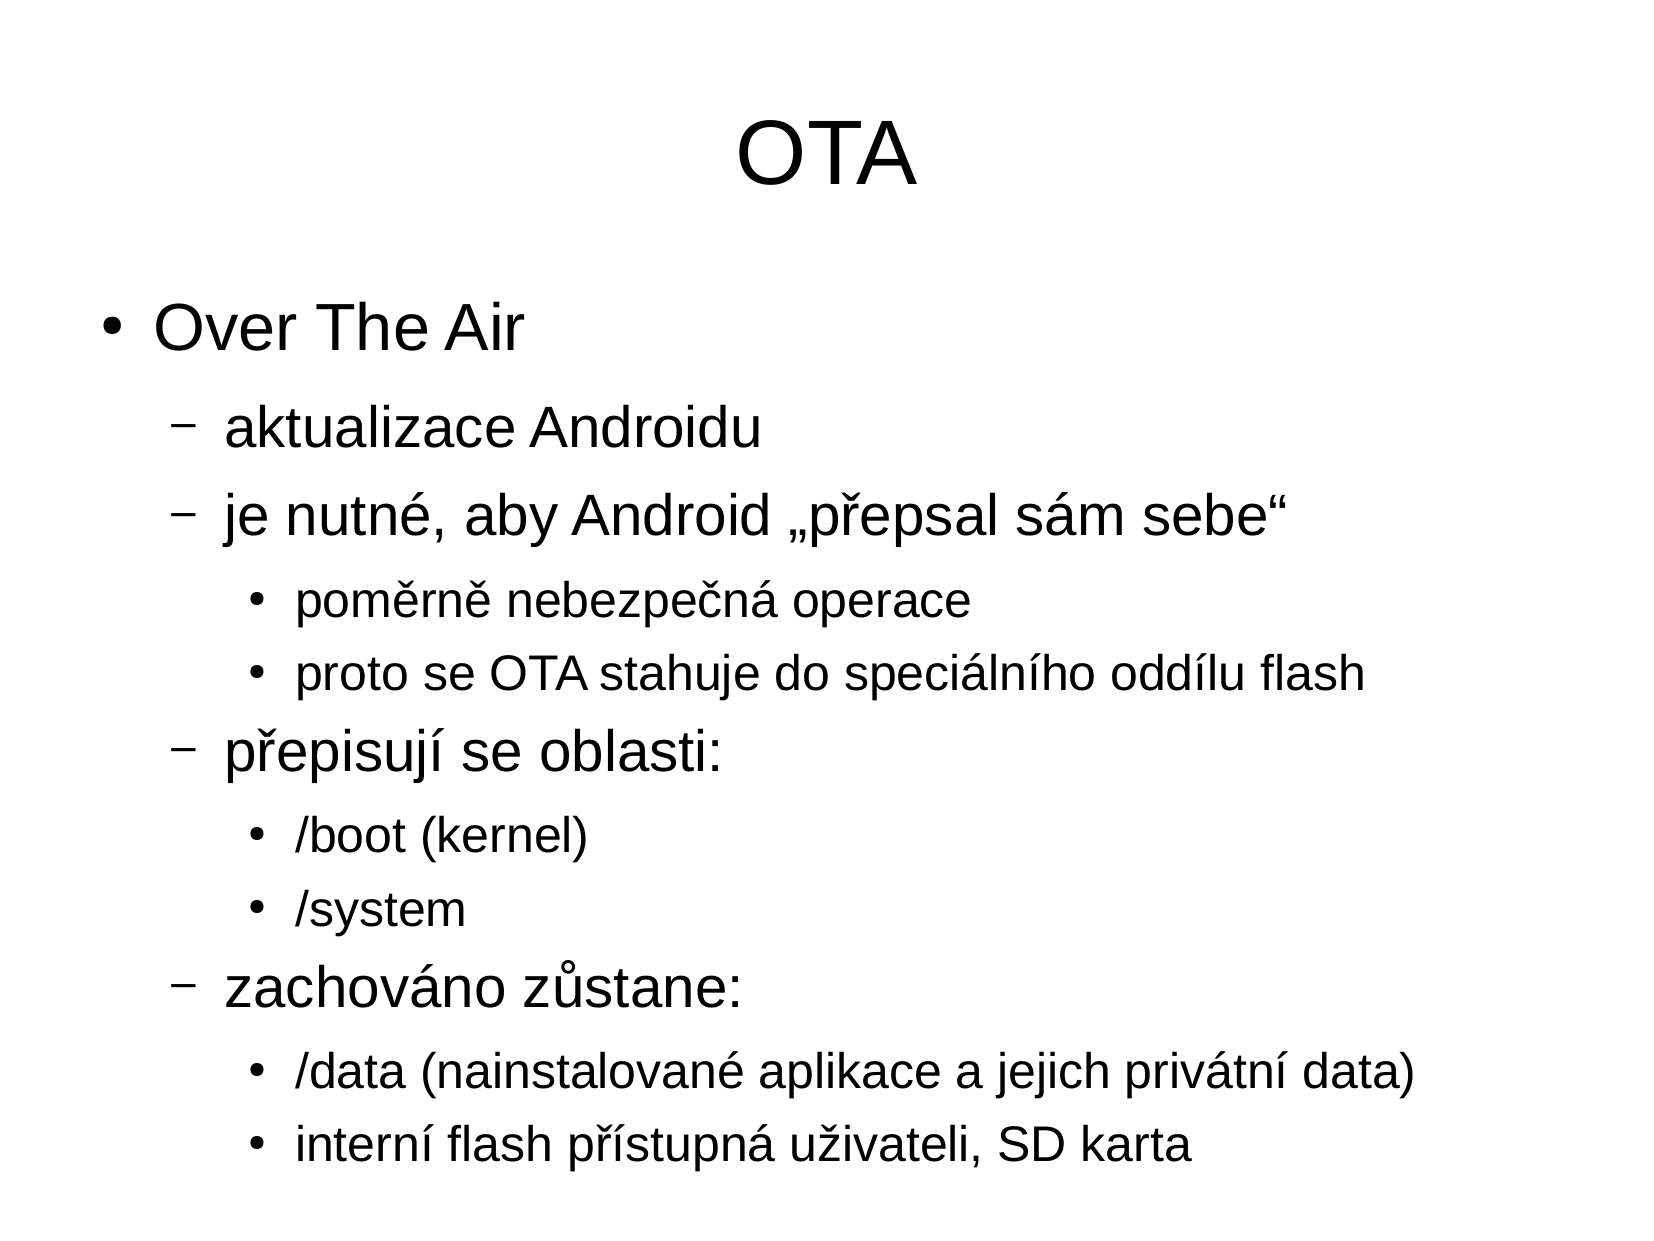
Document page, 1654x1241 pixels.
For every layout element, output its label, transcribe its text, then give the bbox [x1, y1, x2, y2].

list Over The Air aktualizace Androidu je nutné, aby Android „přepsal sám sebe“ poměrně nebezpečná operace proto se OTA stahuje do speciálního oddílu flash přepisují se oblasti: /boot (kernel) /system zachováno zůstane: /data (nainstalované aplikace a jejich privátní data) interní flash přístupná uživateli, SD karta [82, 290, 1571, 1205]
title OTA [82, 49, 1571, 257]
